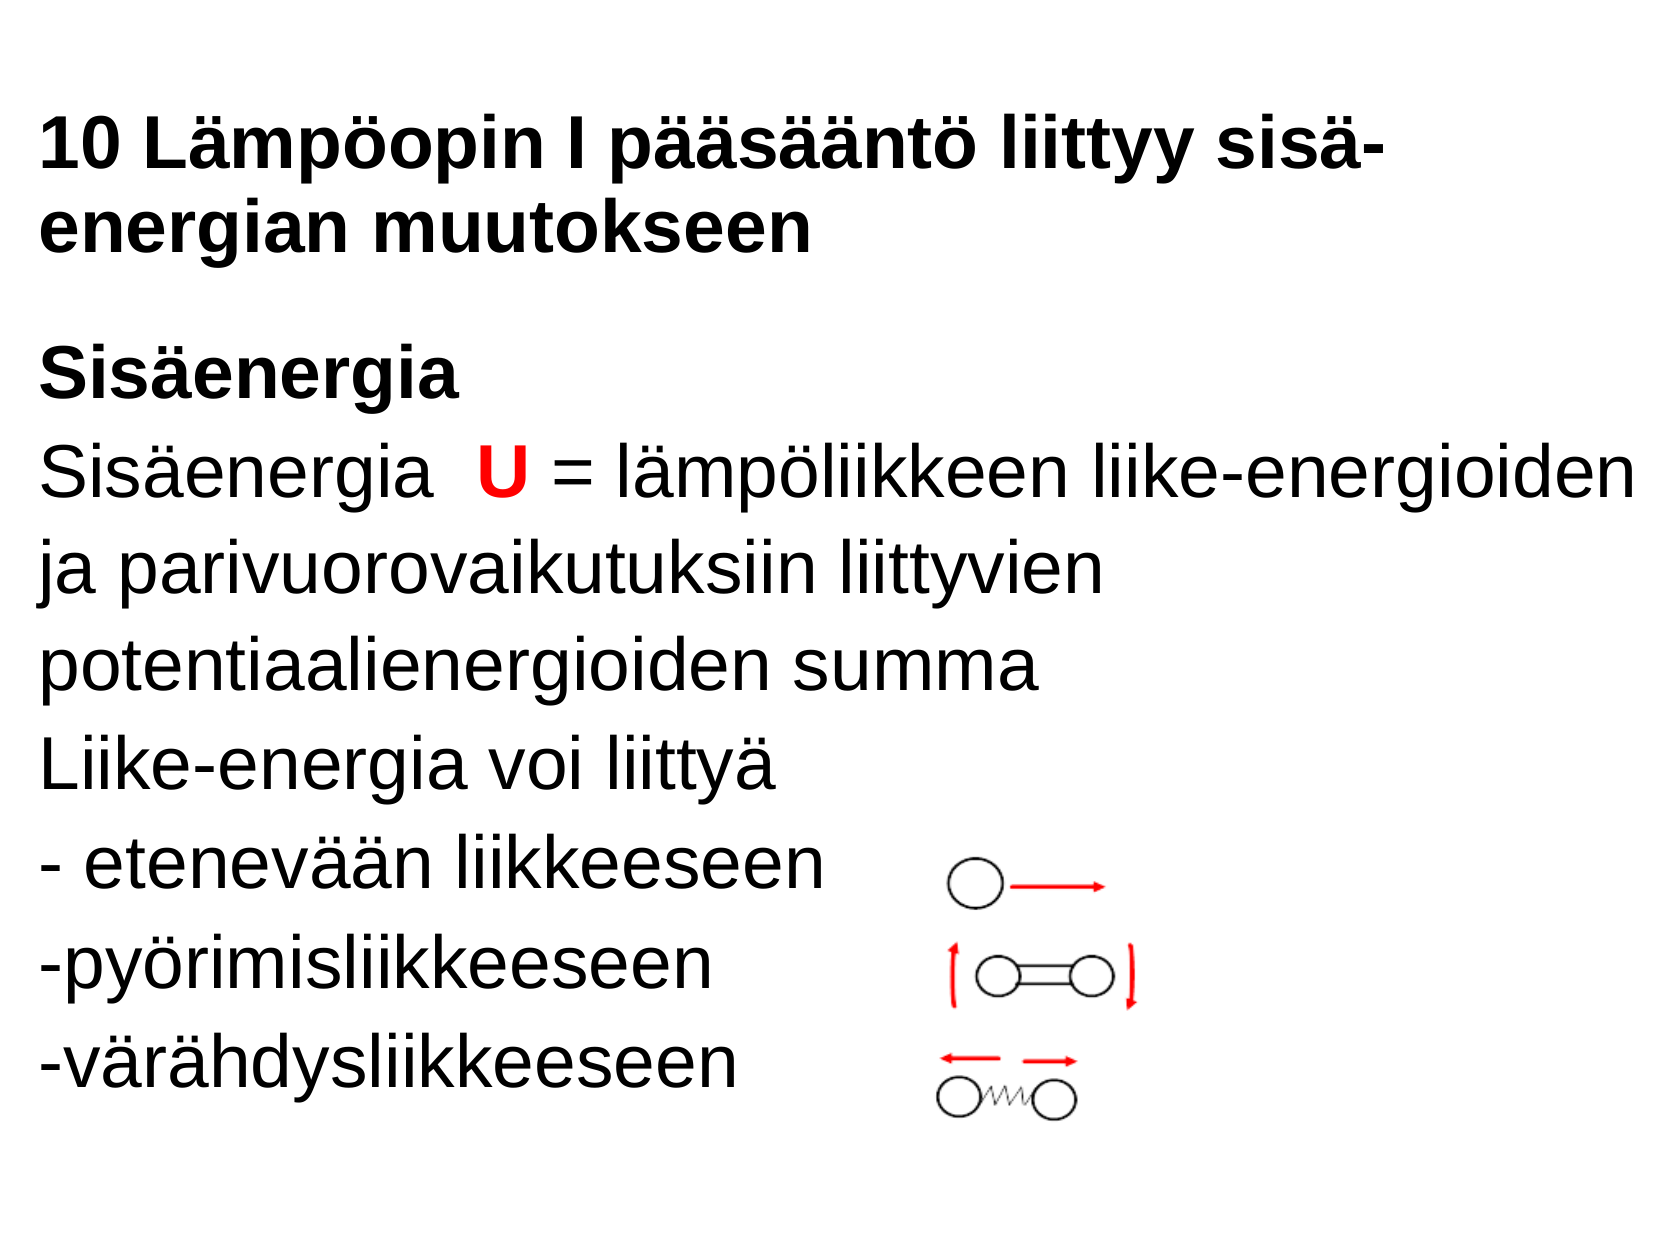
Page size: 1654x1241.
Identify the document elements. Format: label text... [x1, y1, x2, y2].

text_box 10 Lämpöopin I pääsääntö liittyy sisä-energian muutokseen Sisäenergia Sisäenergia U = lämpöliikkeen liike-energioiden ja parivuorovaikutuksiin liittyvien potentiaalienergioiden summa Liike-energia voi liittyä - etenevään liikkeeseen -pyörimisliikkeeseen -värähdysliikkeeseen [23, 94, 1654, 1038]
picture [885, 814, 1177, 1151]
